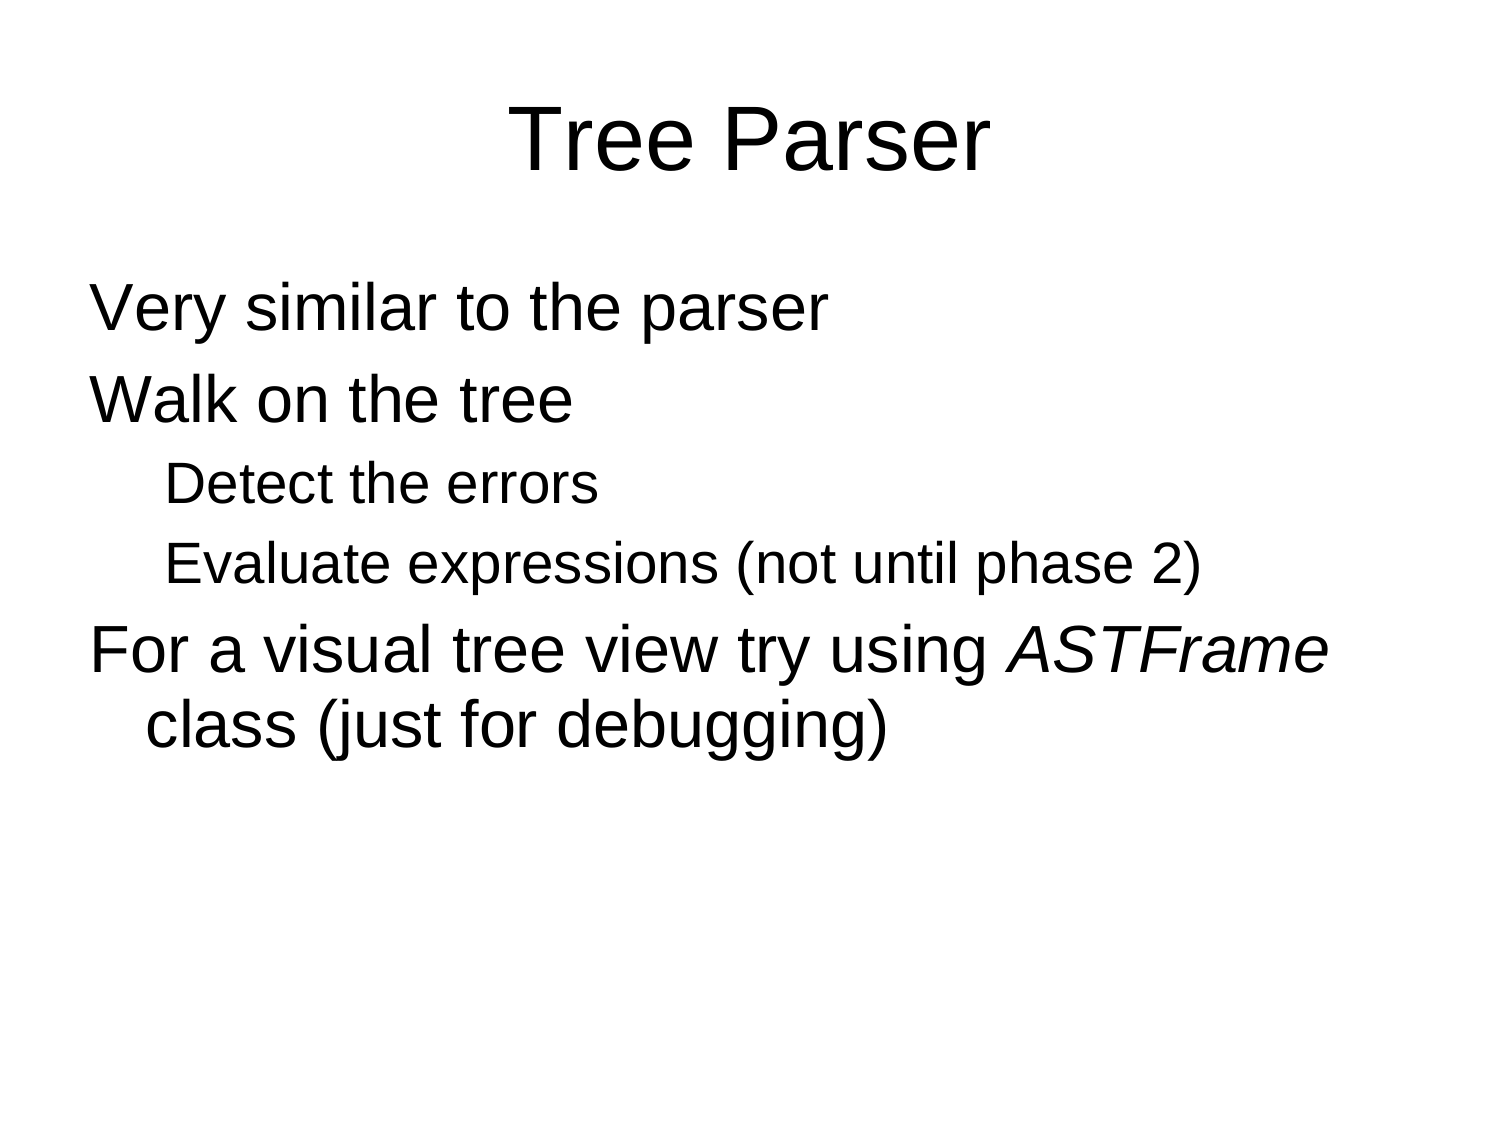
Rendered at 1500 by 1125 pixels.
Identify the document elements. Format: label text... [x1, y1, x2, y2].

list Very similar to the parser Walk on the tree Detect the errors Evaluate expressions (not until phase 2) For a visual tree view try using ASTFrame class (just for debugging) [75, 262, 1426, 1006]
title Tree Parser [75, 45, 1426, 233]
